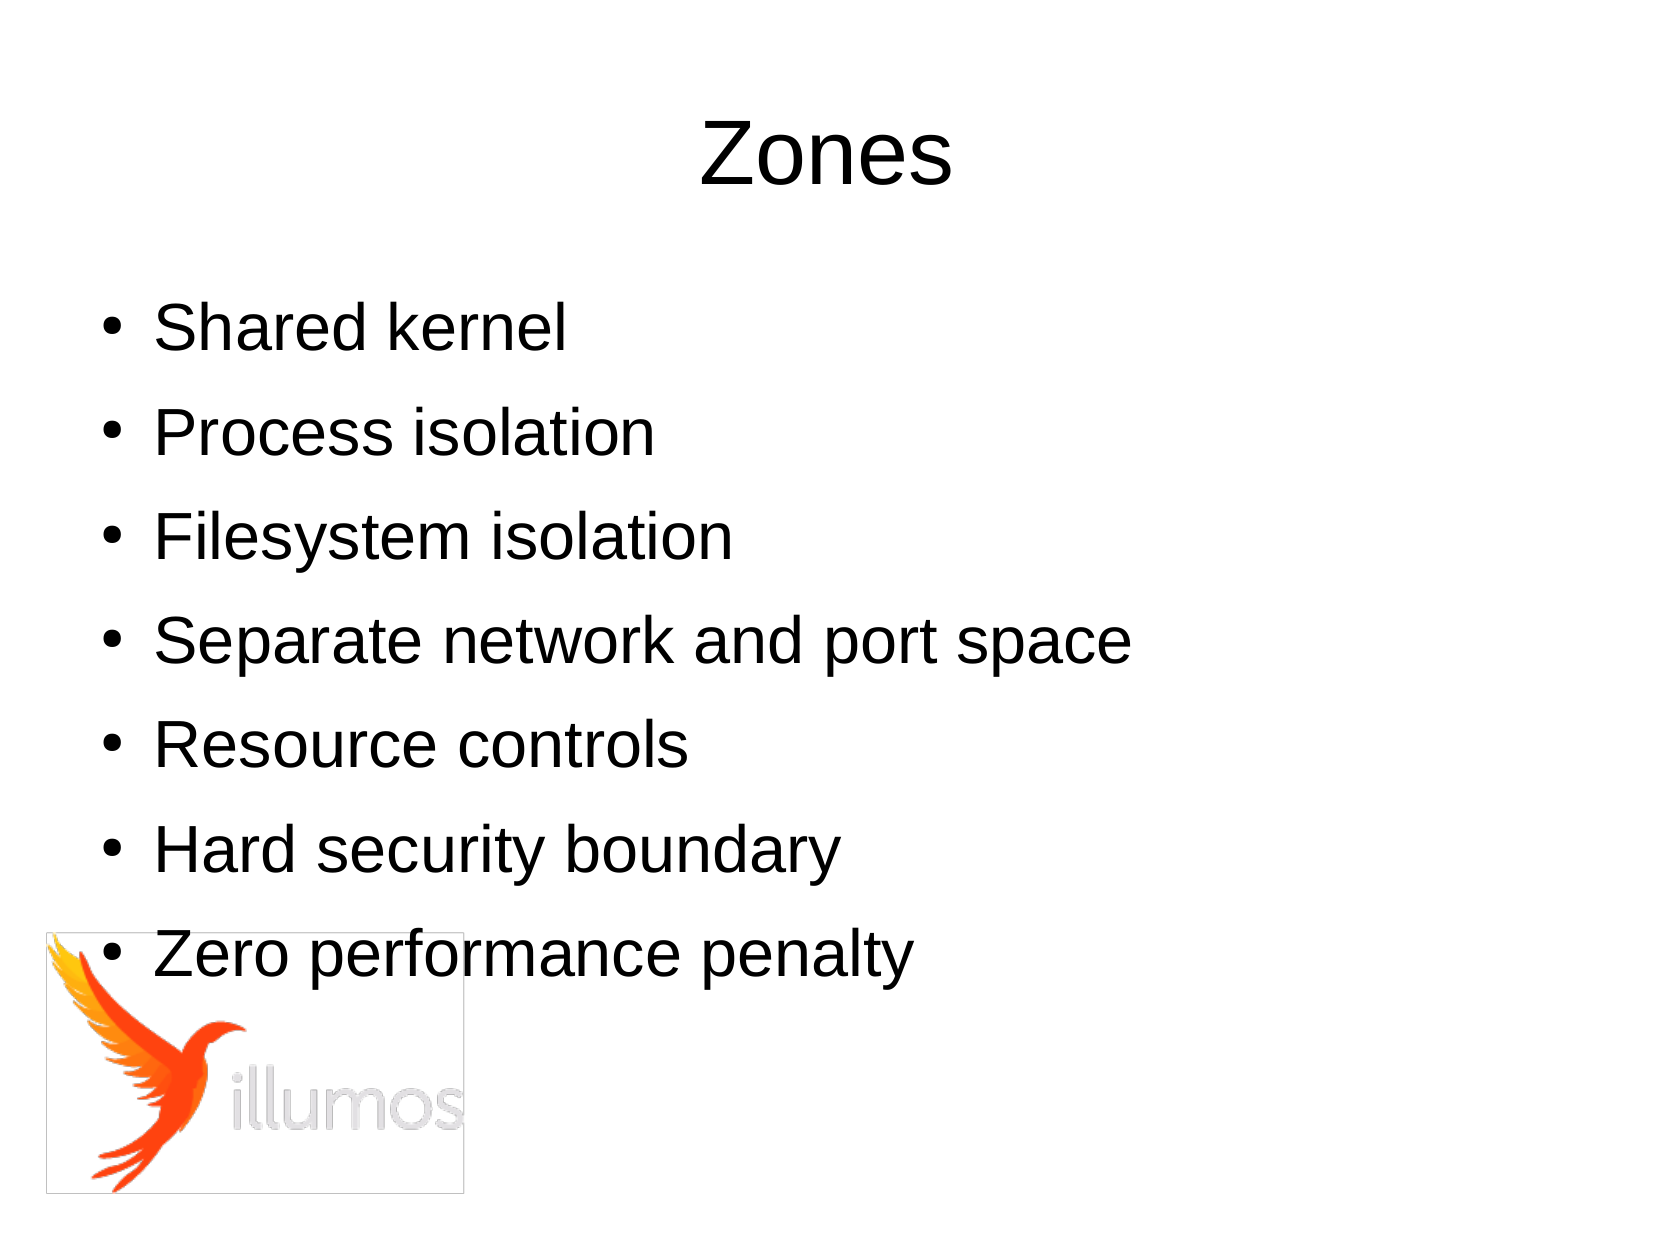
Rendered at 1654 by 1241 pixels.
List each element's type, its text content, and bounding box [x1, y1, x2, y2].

title Zones [82, 49, 1571, 257]
picture [0, 886, 511, 1241]
list Shared kernel Process isolation Filesystem isolation Separate network and port space Resource controls Hard security boundary Zero performance penalty [82, 290, 1571, 1010]
